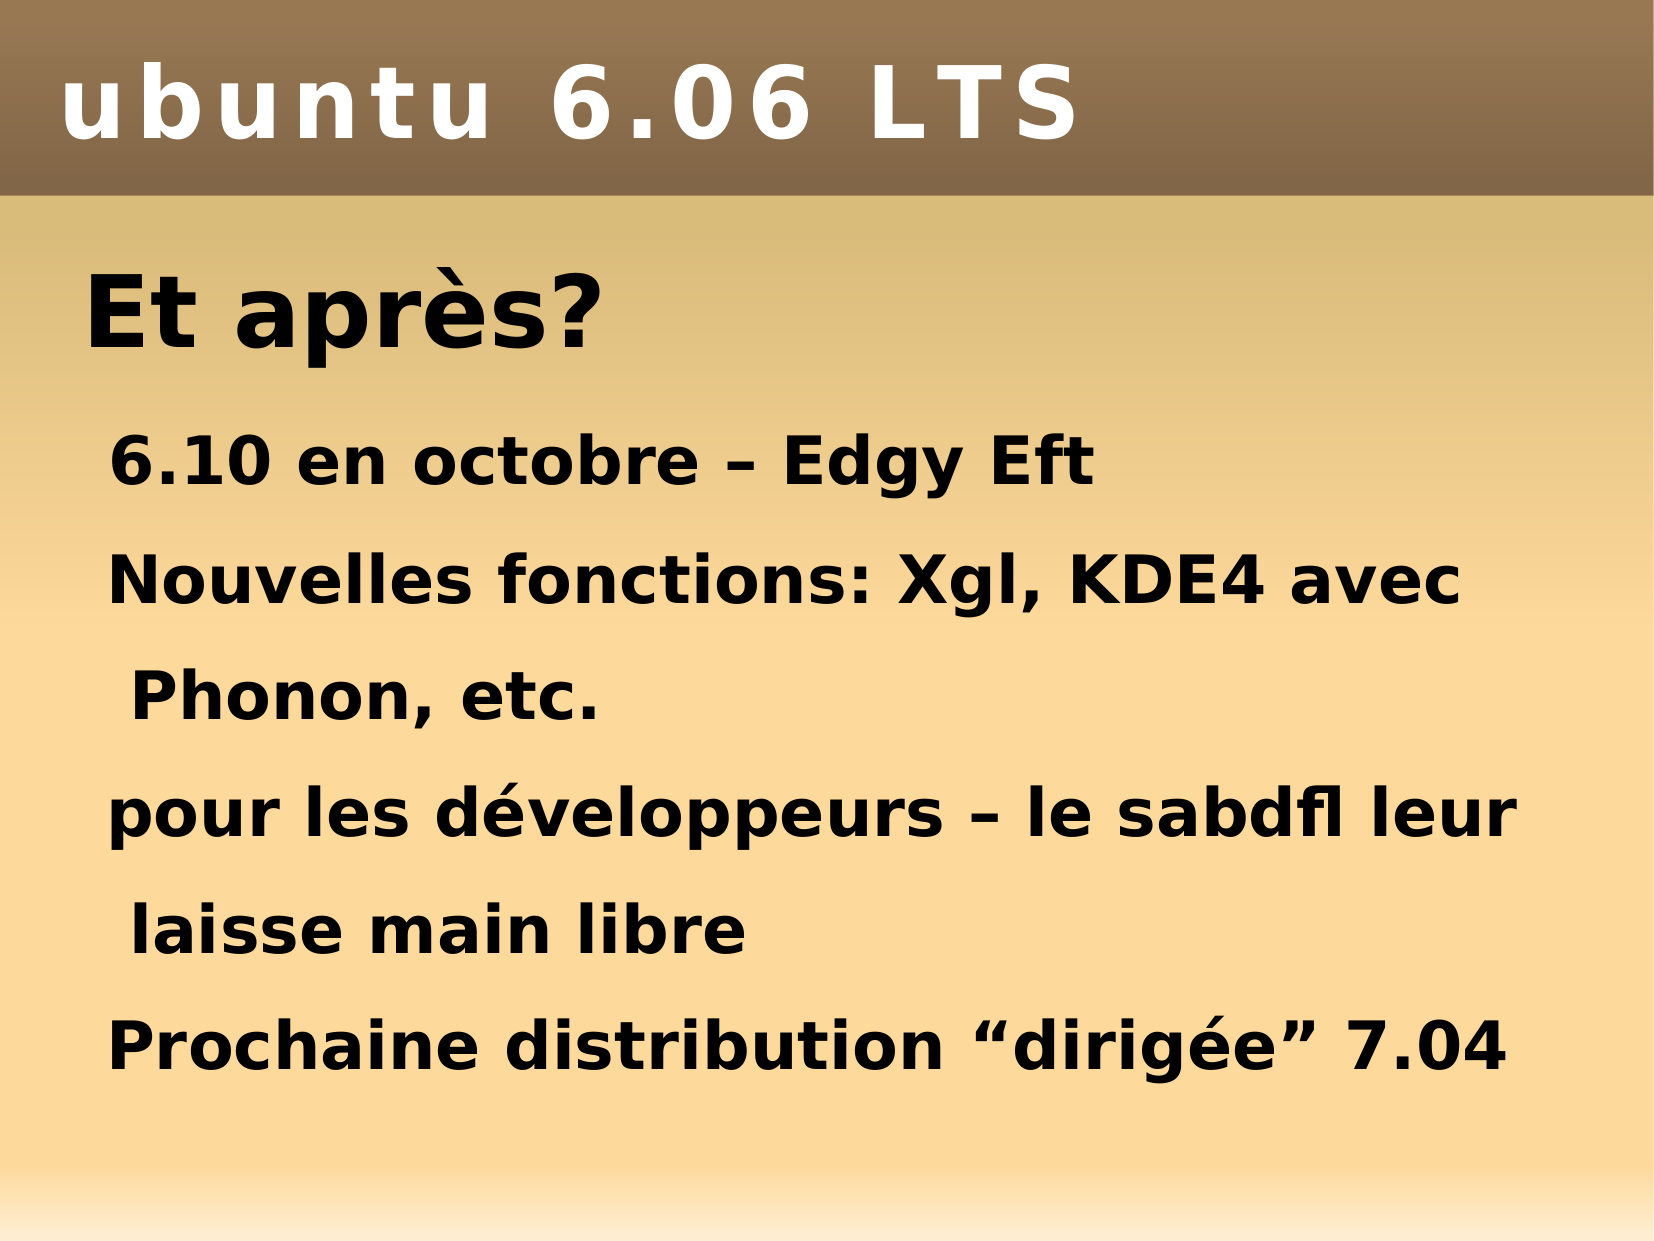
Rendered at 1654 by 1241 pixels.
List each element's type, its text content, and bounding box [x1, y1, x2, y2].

picture [0, 0, 1654, 1241]
title ubuntu 6.06 LTS [59, 29, 1595, 178]
subtitle Et après? 6.10 en octobre – Edgy Eft Nouvelles fonctions: Xgl, KDE4 avec Phonon, etc. pour les développeurs – le sabdfl leur laisse main libre Prochaine distribution “dirigée” 7.04 [82, 225, 1571, 1174]
